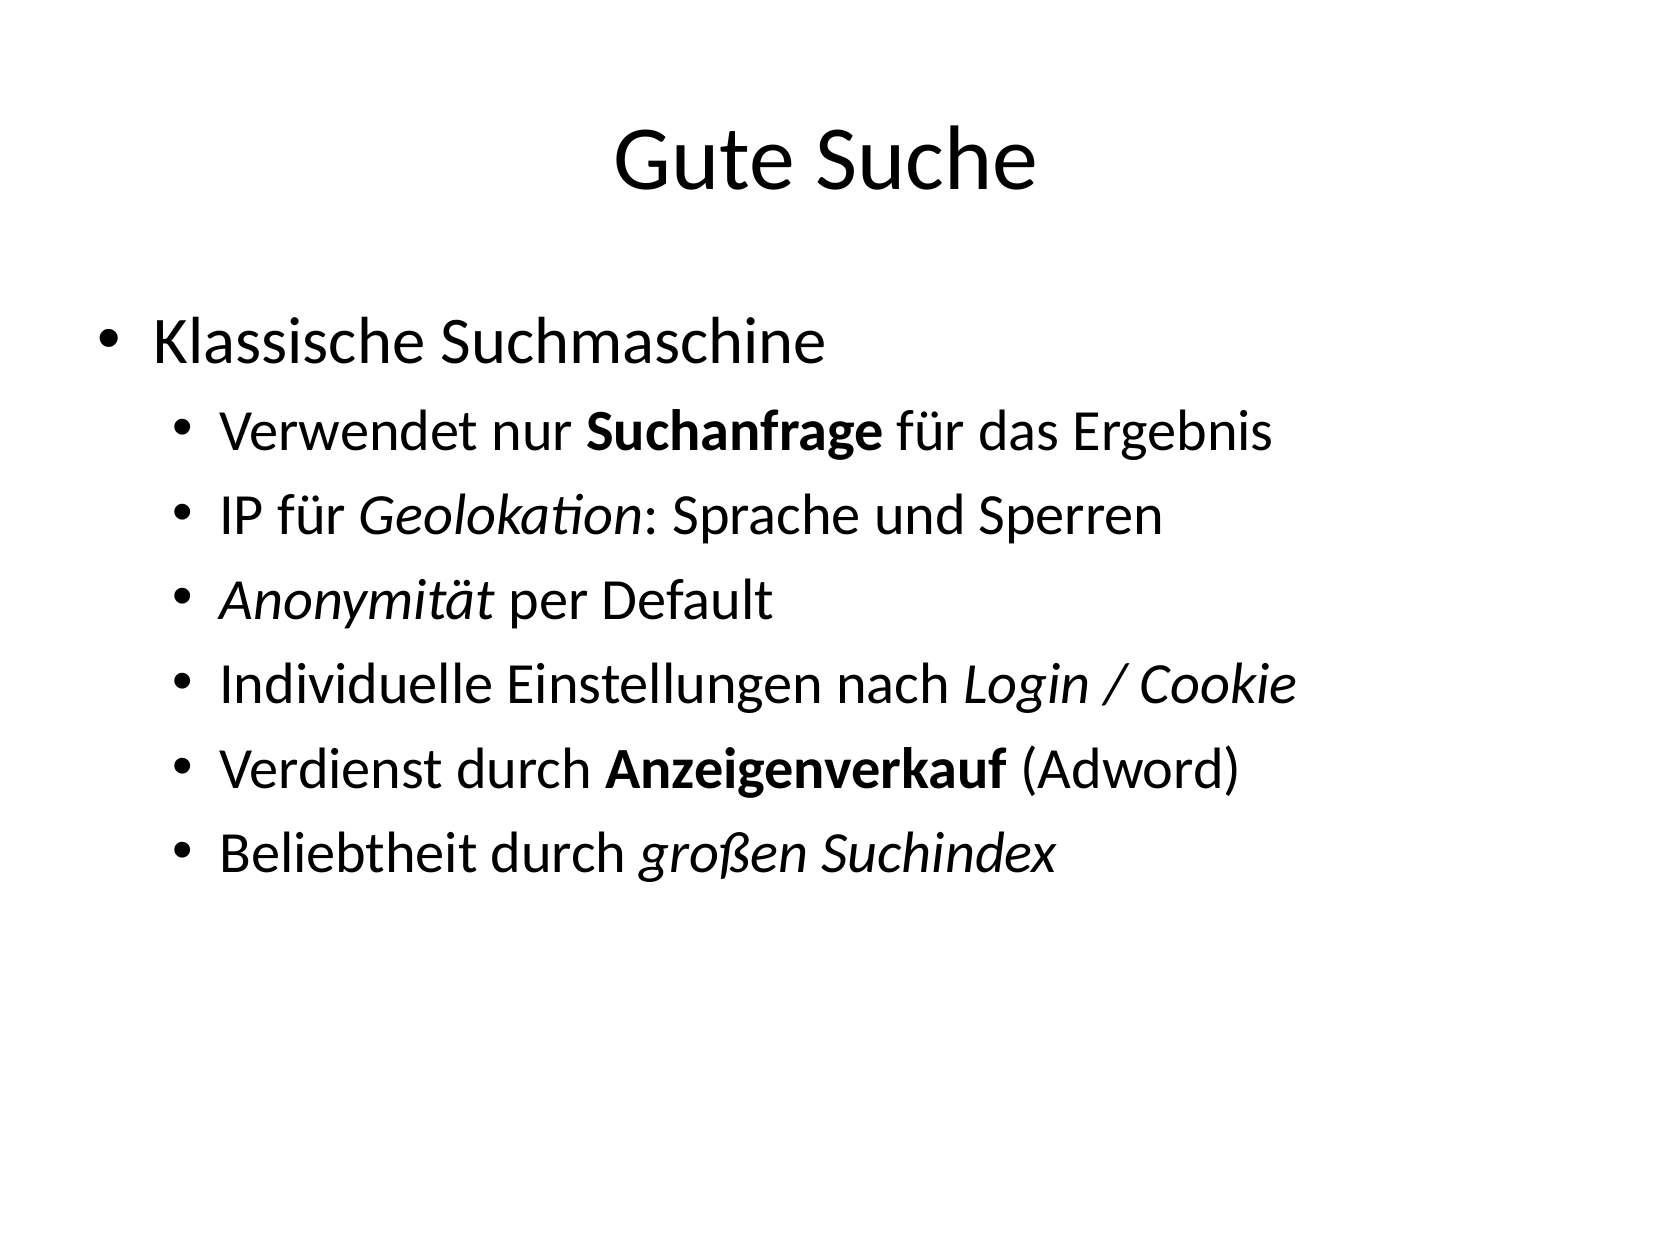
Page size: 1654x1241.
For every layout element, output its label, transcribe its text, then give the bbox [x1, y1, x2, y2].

list Klassische Suchmaschine Verwendet nur Suchanfrage für das Ergebnis IP für Geolokation: Sprache und Sperren Anonymität per Default Individuelle Einstellungen nach Login / Cookie Verdienst durch Anzeigenverkauf (Adword) Beliebtheit durch großen Suchindex [82, 289, 1570, 1107]
title Gute Suche [82, 23, 1570, 283]
